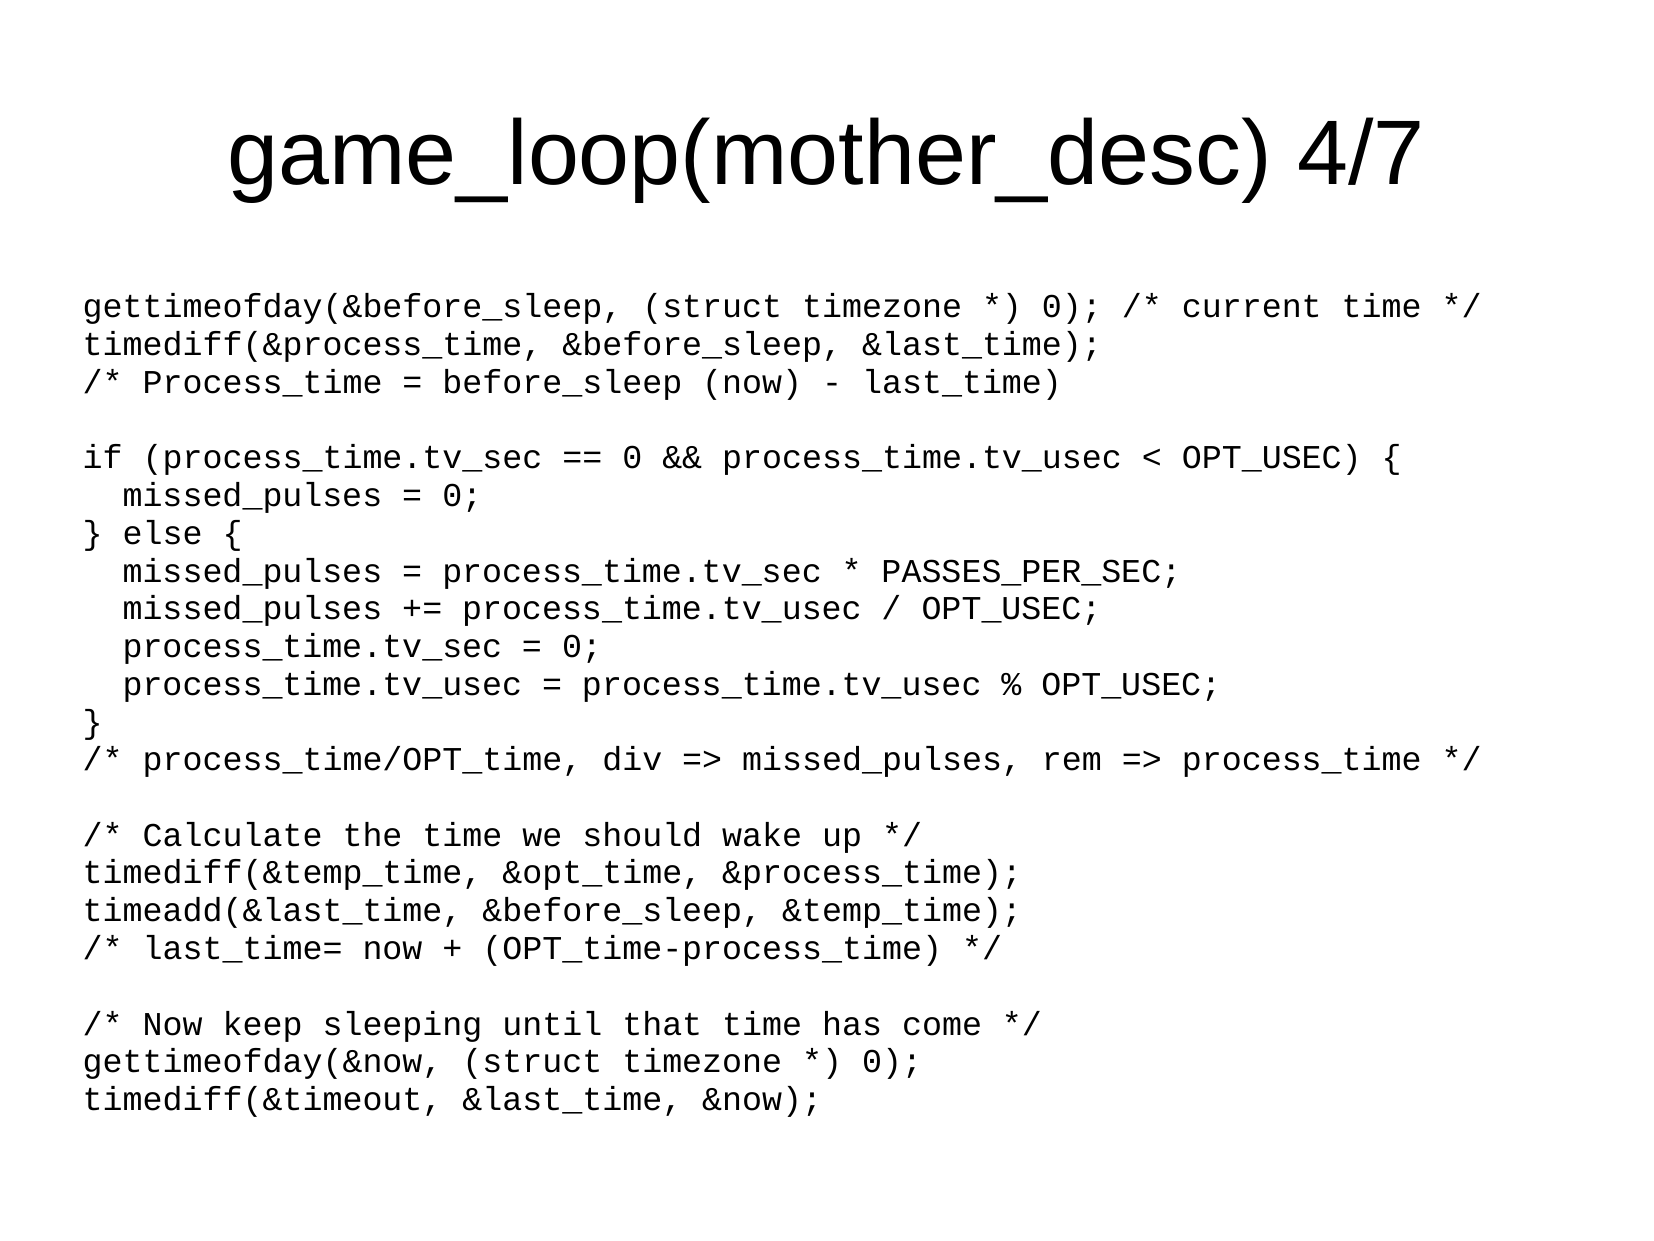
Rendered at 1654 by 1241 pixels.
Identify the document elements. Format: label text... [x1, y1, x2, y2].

list gettimeofday(&before_sleep, (struct timezone *) 0); /* current time */ timediff(&process_time, &before_sleep, &last_time); /* Process_time = before_sleep (now) - last_time) if (process_time.tv_sec == 0 && process_time.tv_usec < OPT_USEC) { missed_pulses = 0; } else { missed_pulses = process_time.tv_sec * PASSES_PER_SEC; missed_pulses += process_time.tv_usec / OPT_USEC; process_time.tv_sec = 0; process_time.tv_usec = process_time.tv_usec % OPT_USEC; } /* process_time/OPT_time, div => missed_pulses, rem => process_time */ /* Calculate the time we should wake up */ timediff(&temp_time, &opt_time, &process_time); timeadd(&last_time, &before_sleep, &temp_time); /* last_time= now + (OPT_time-process_time) */ /* Now keep sleeping until that time has come */ gettimeofday(&now, (struct timezone *) 0); timediff(&timeout, &last_time, &now); [82, 290, 1571, 1113]
title game_loop(mother_desc) 4/7 [82, 56, 1571, 250]
